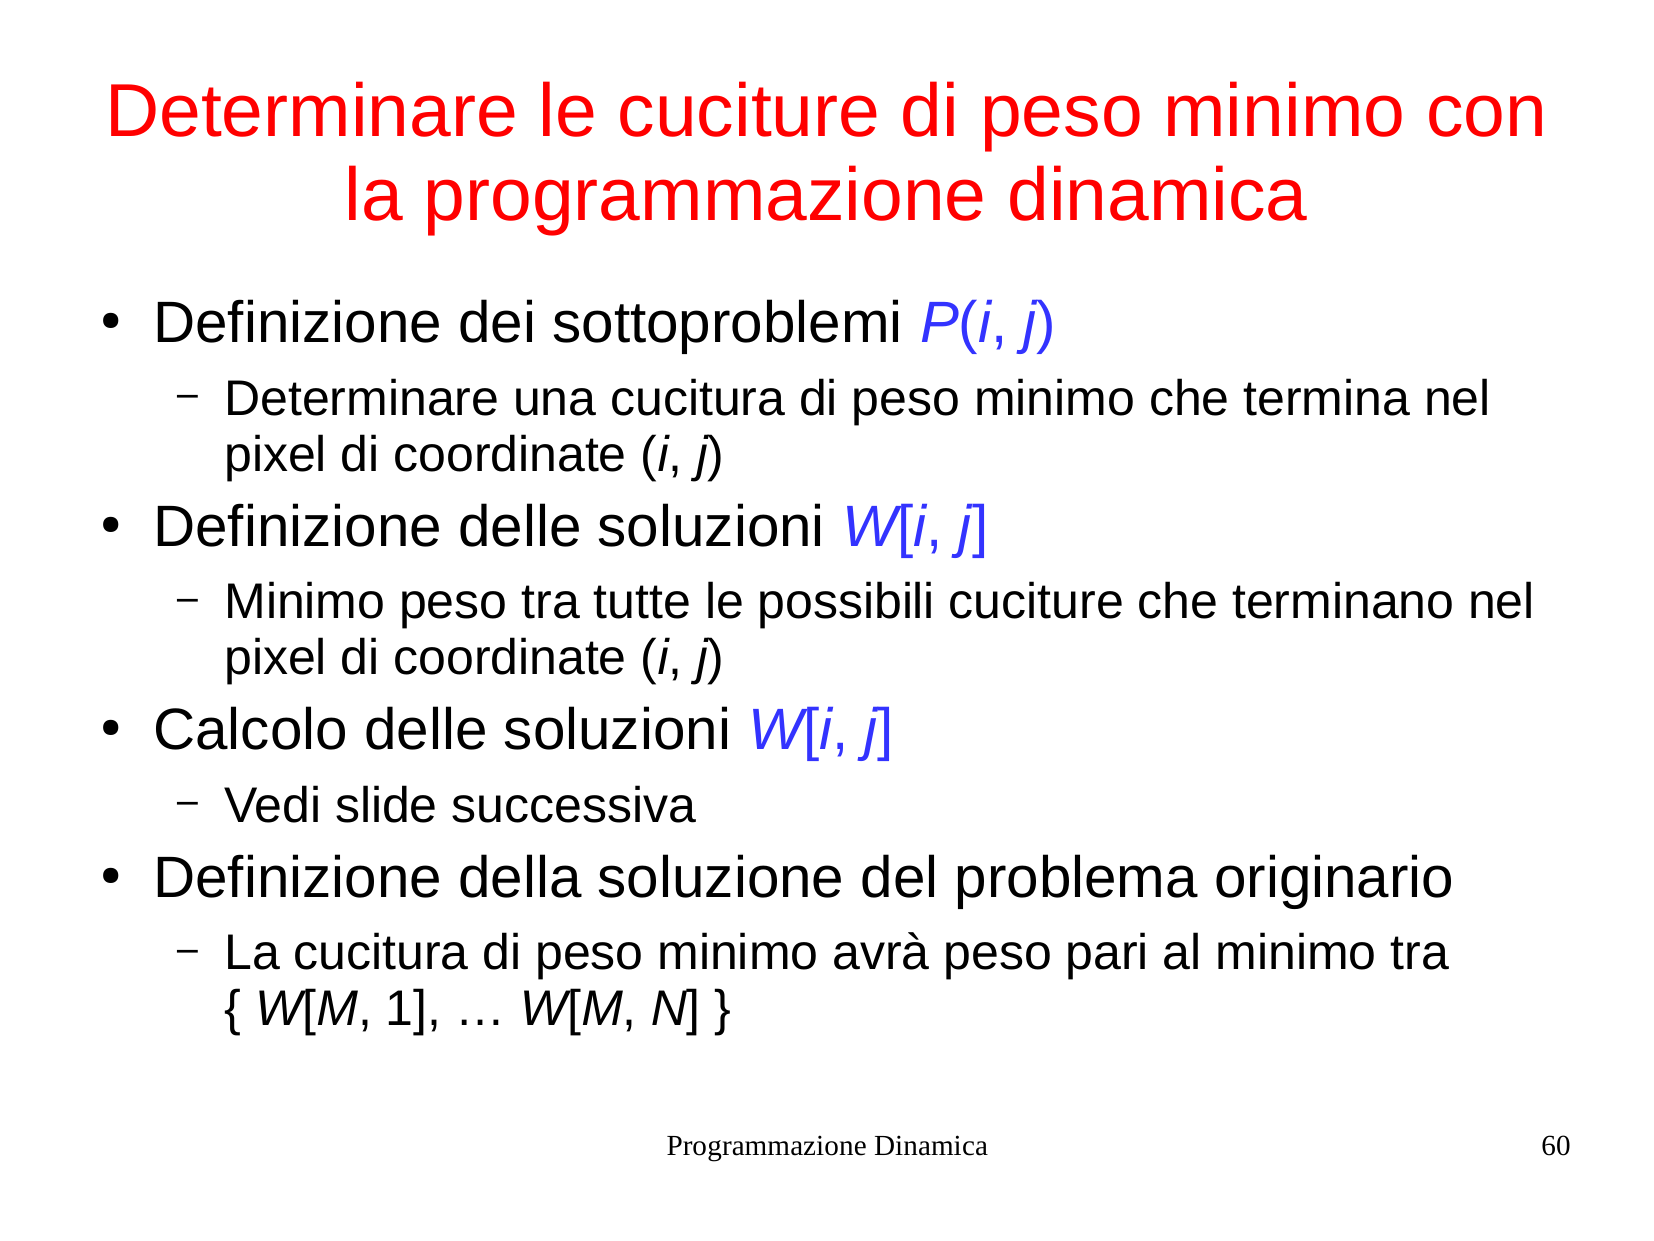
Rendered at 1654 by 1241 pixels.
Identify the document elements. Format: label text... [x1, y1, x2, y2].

title Determinare le cuciture di peso minimo con la programmazione dinamica [82, 49, 1571, 257]
list Definizione dei sottoproblemi P(i, j) Determinare una cucitura di peso minimo che termina nel pixel di coordinate (i, j) Definizione delle soluzioni W[i, j] Minimo peso tra tutte le possibili cuciture che terminano nel pixel di coordinate (i, j) Calcolo delle soluzioni W[i, j] Vedi slide successiva Definizione della soluzione del problema originario La cucitura di peso minimo avrà peso pari al minimo tra { W[M, 1], … W[M, N] } [82, 290, 1571, 1109]
